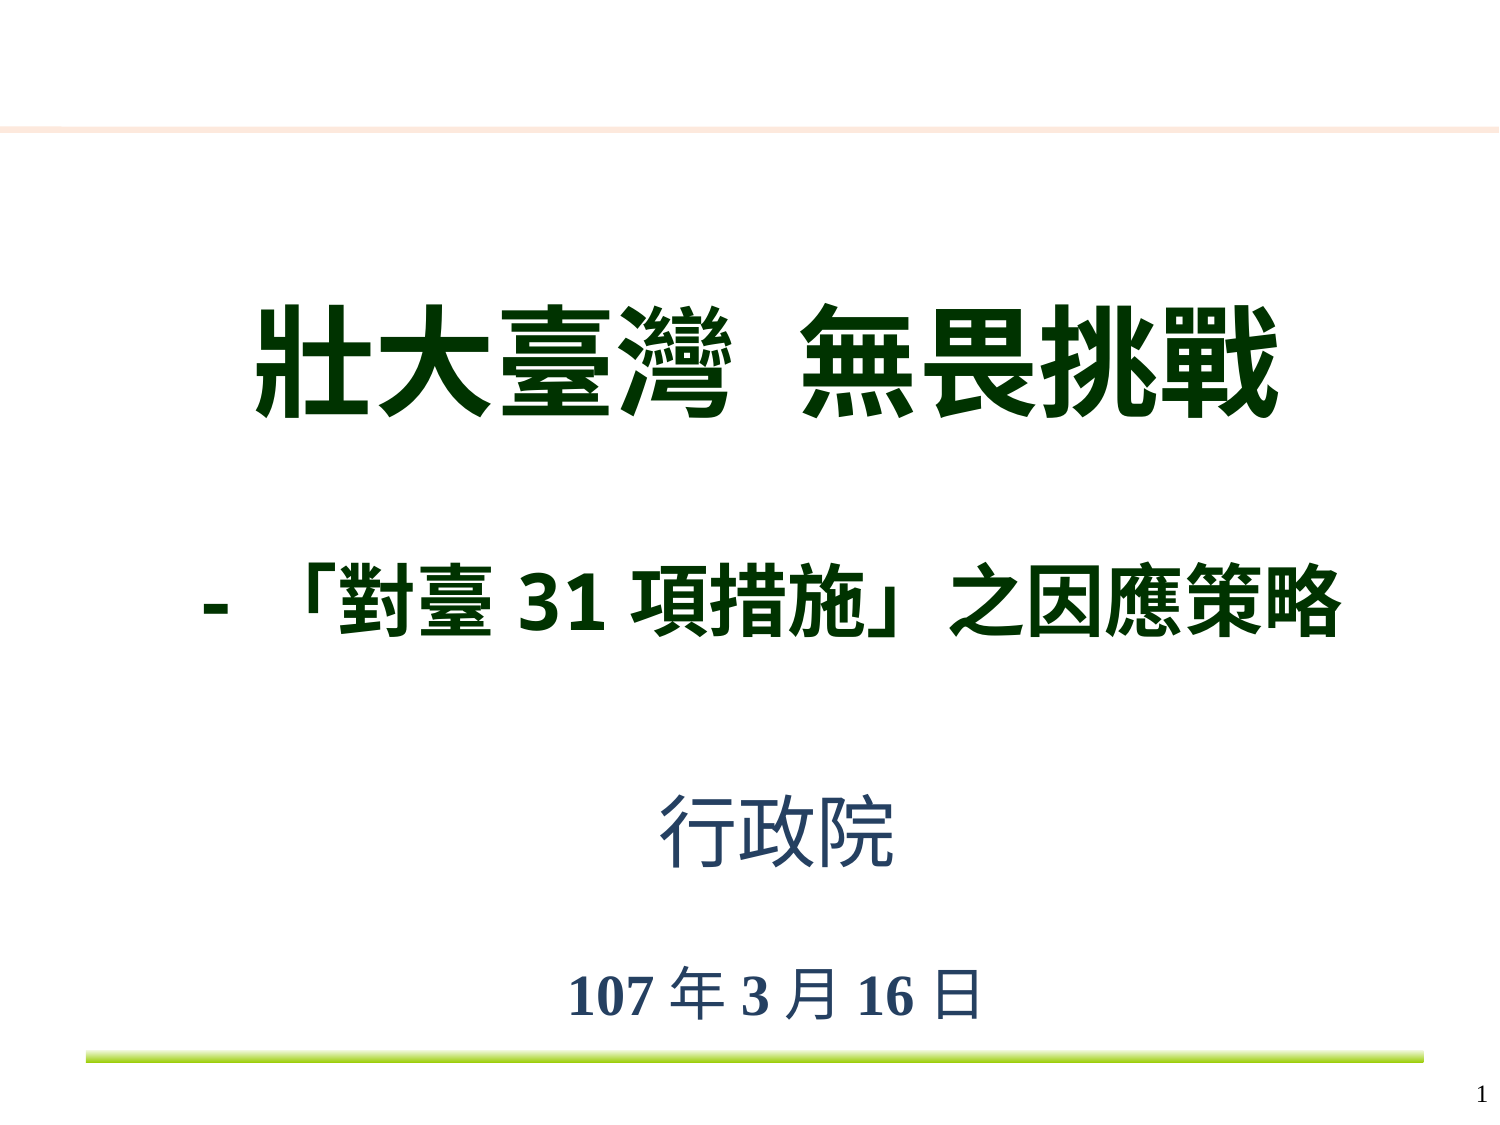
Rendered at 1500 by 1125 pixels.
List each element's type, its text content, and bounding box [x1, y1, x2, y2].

text_box 行政院 107年3月16日 [360, 774, 1194, 1005]
text_box 1 [1468, 1070, 1498, 1116]
text_box 壯大臺灣 無畏挑戰 -「對臺31項措施」之因應策略 [66, 279, 1469, 658]
